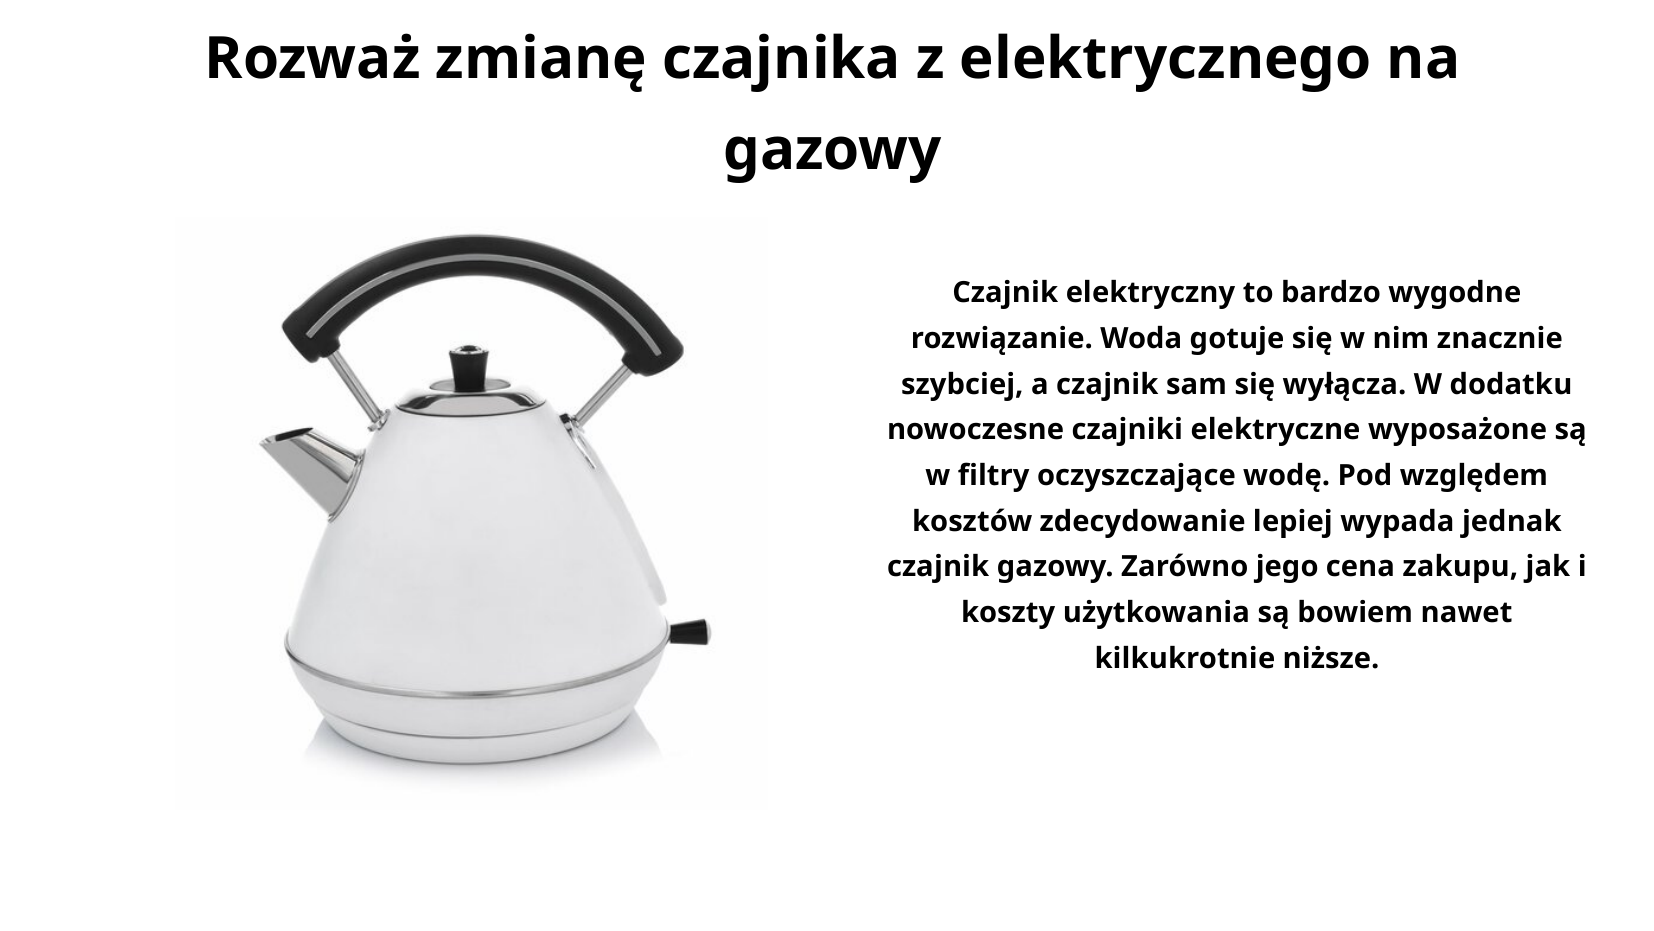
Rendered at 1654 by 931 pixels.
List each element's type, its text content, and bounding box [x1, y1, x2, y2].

title Rozważ zmianę czajnika z elektrycznego na gazowy [88, 0, 1577, 218]
list Czajnik elektryczny to bardzo wygodne rozwiązanie. Woda gotuje się w nim znacznie szybciej, a czajnik sam się wyłącza. W dodatku nowoczesne czajniki elektryczne wyposażone są w filtry oczyszczające wodę. Pod względem kosztów zdecydowanie lepiej wypada jednak czajnik gazowy. Zarówno jego cena zakupu, jak i koszty użytkowania są bowiem nawet kilkukrotnie niższe. [879, 265, 1595, 806]
picture [175, 217, 768, 810]
